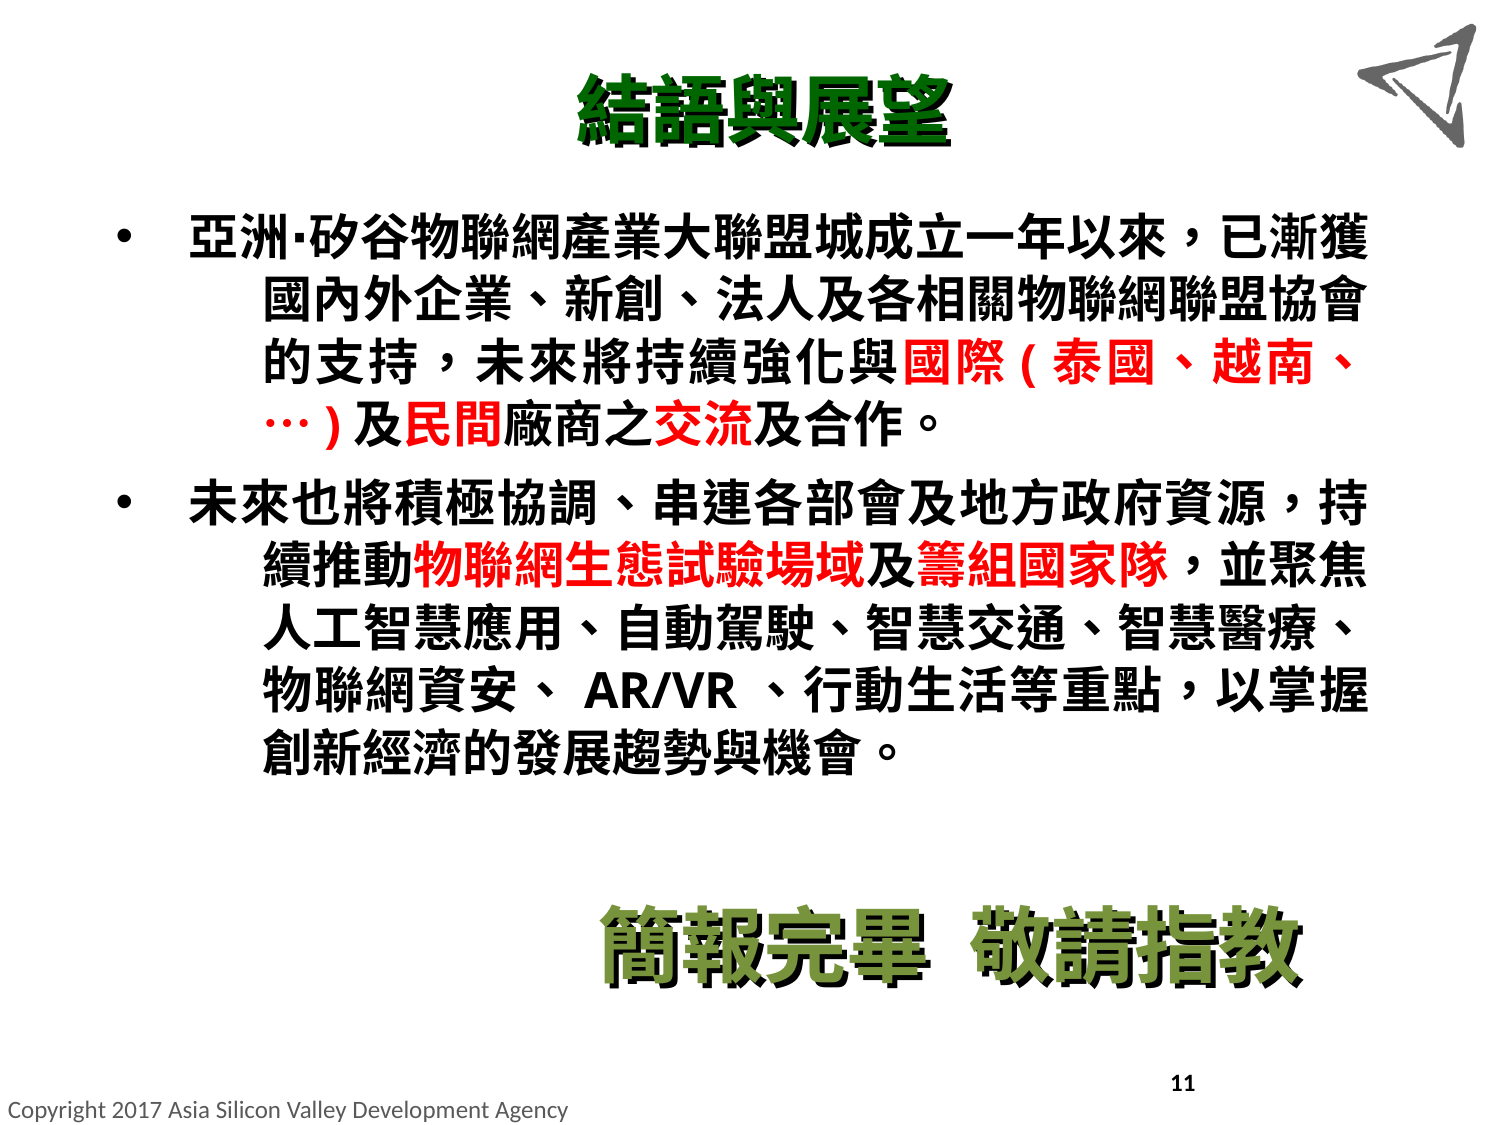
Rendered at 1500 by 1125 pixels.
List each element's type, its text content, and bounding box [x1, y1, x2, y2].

text_box 11 [1155, 1051, 1493, 1111]
text_box 簡報完畢 敬請指教 [436, 878, 1462, 1006]
text_box 亞洲∙矽谷物聯網產業大聯盟城成立一年以來，已漸獲國內外企業、新創、法人及各相關物聯網聯盟協會的支持，未來將持續強化與國際(泰國、越南、…)及民間廠商之交流及合作。 未來也將積極協調、串連各部會及地方政府資源，持續推動物聯網生態試驗場域及籌組國家隊，並聚焦人工智慧應用、自動駕駛、智慧交通、智慧醫療、物聯網資安、AR/VR、行動生活等重點，以掌握創新經濟的發展趨勢與機會。 [101, 196, 1384, 1006]
title 結語與展望 [94, 4, 1389, 222]
